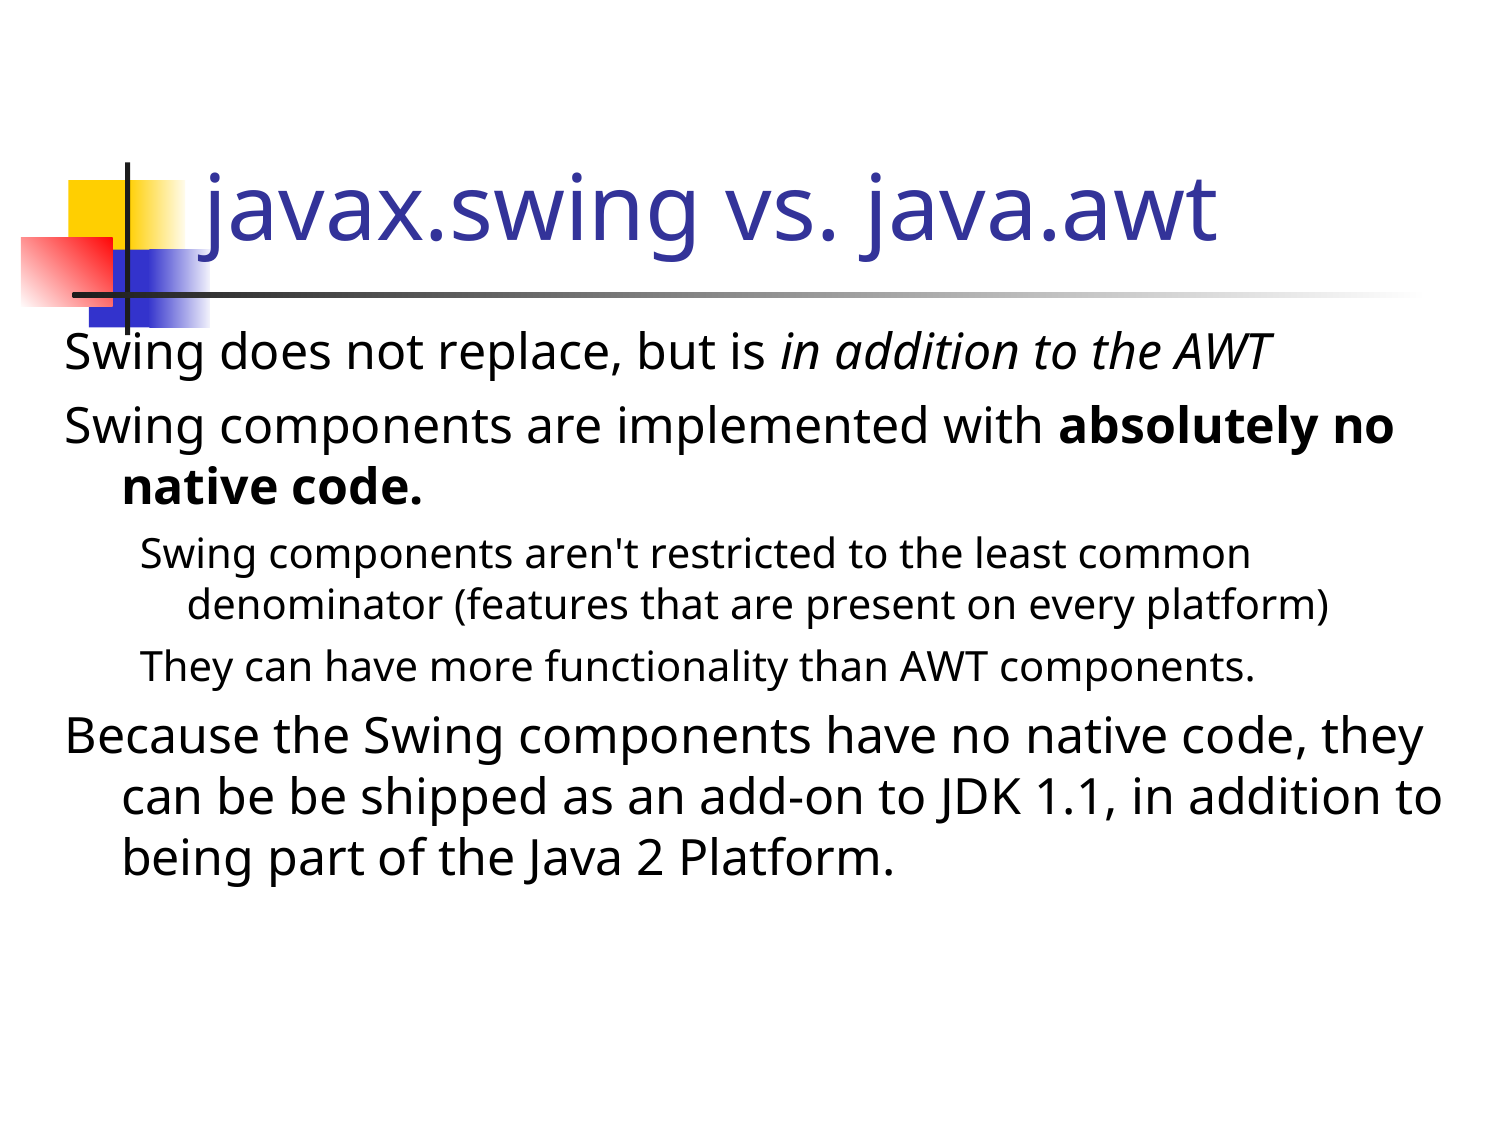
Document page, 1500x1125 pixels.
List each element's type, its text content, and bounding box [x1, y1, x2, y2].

title javax.swing vs. java.awt [188, 35, 1468, 276]
list Swing does not replace, but is in addition to the AWT Swing components are implemented with absolutely no native code. Swing components aren't restricted to the least common denominator (features that are present on every platform) They can have more functionality than AWT components. Because the Swing components have no native code, they can be be shipped as an add-on to JDK 1.1, in addition to being part of the Java 2 Platform. [50, 312, 1469, 988]
